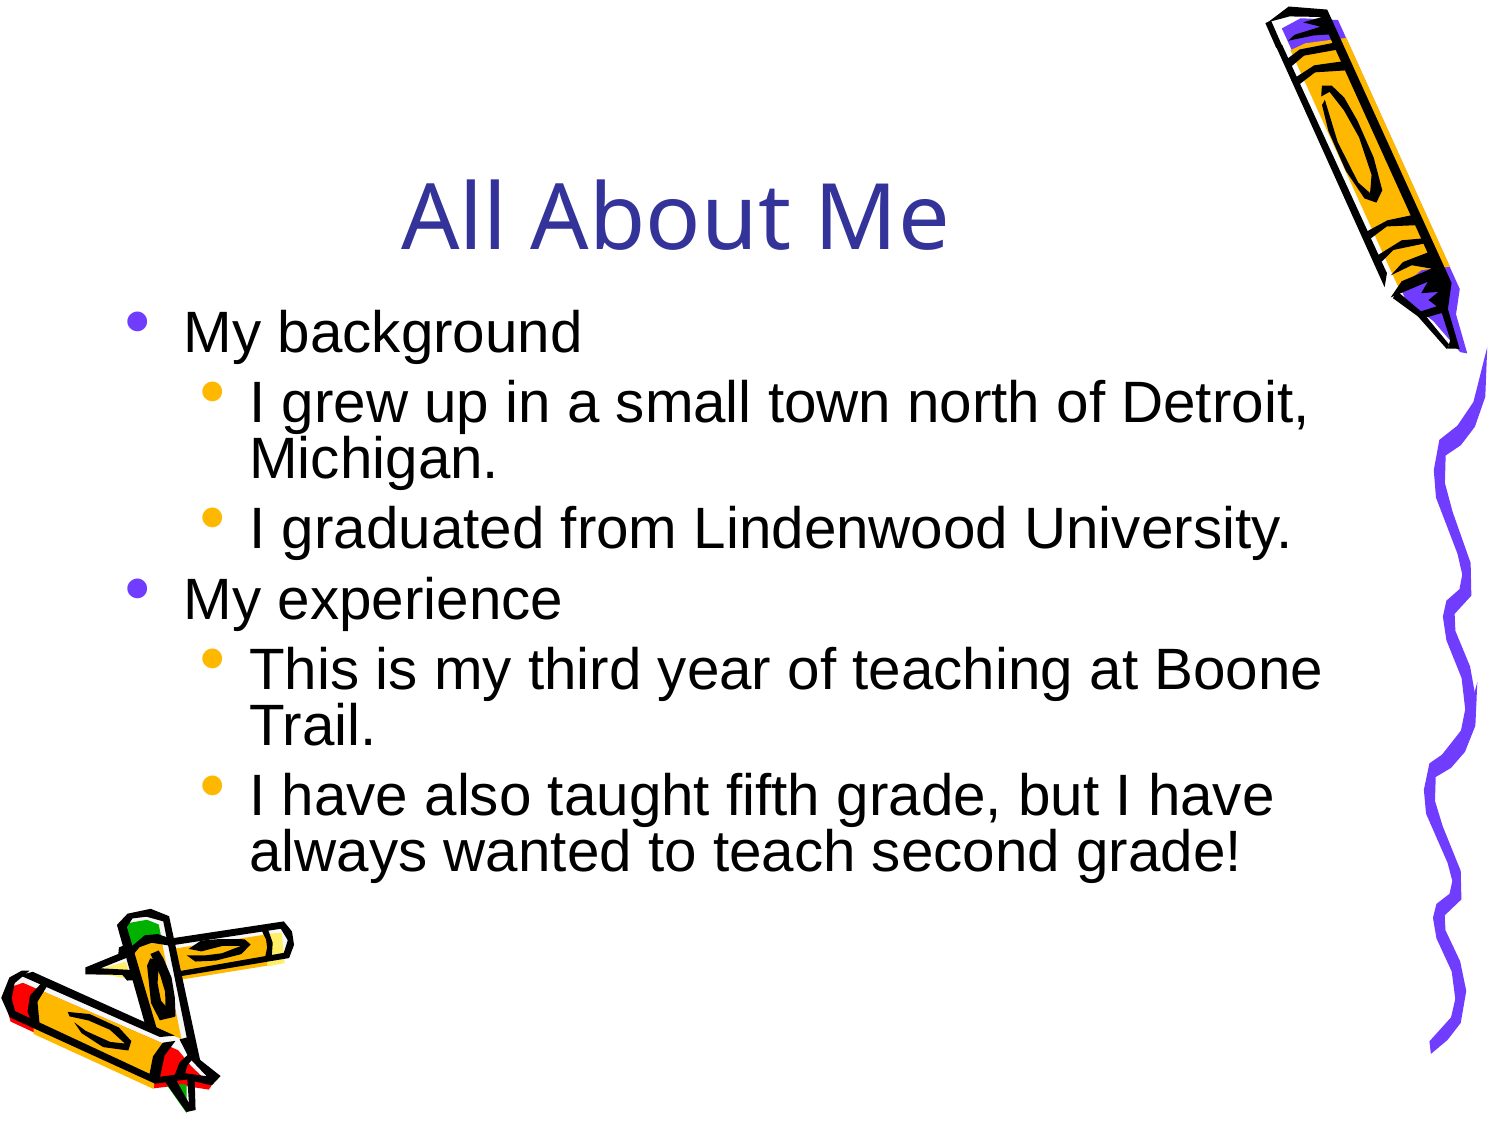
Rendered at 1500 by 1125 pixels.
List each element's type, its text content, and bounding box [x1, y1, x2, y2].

title All About Me [112, 62, 1240, 275]
list My background I grew up in a small town north of Detroit, Michigan. I graduated from Lindenwood University. My experience This is my third year of teaching at Boone Trail. I have also taught fifth grade, but I have always wanted to teach second grade! [112, 299, 1375, 901]
